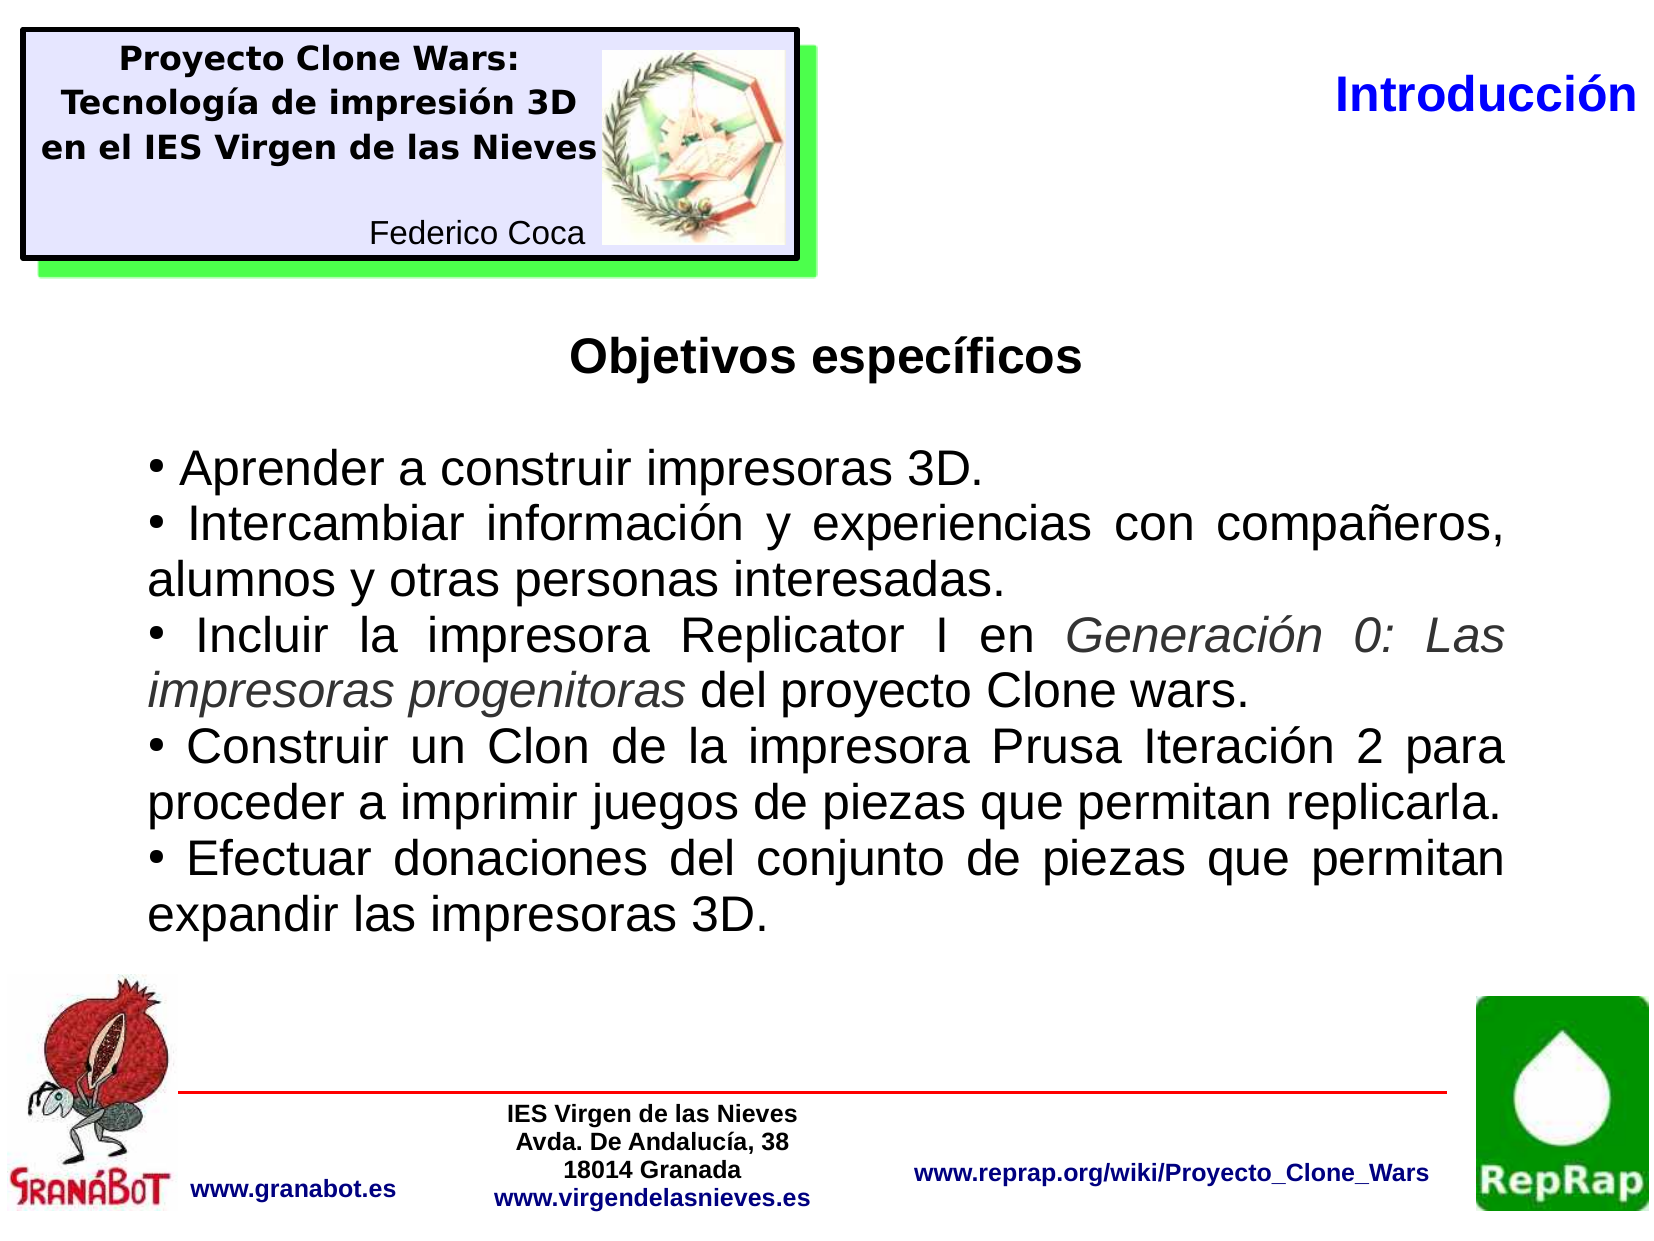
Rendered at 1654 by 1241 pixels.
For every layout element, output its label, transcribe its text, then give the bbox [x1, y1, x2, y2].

text_box IES Virgen de las Nieves Avda. De Andalucía, 38 18014 Granada www.virgendelasnieves.es [479, 1092, 827, 1223]
picture [1476, 996, 1649, 1211]
text_box www.granabot.es [178, 1167, 414, 1211]
text_box Proyecto Clone Wars: Tecnología de impresión 3D en el IES Virgen de las Nieves [23, 29, 798, 259]
text_box www.reprap.org/wiki/Proyecto_Clone_Wars [899, 1151, 1447, 1196]
picture [602, 50, 786, 245]
text_box Introducción [1321, 59, 1654, 131]
picture [7, 974, 178, 1211]
text_box Federico Coca [354, 206, 601, 259]
text_box Objetivos específicos Aprender a construir impresoras 3D. Intercambiar información y experiencias con compañeros, alumnos y otras personas interesadas. Incluir la impresora Replicator I en Generación 0: Las impresoras progenitoras del proyecto Clone wars. Construir un Clon de la impresora Prusa Iteración 2 para proceder a imprimir juegos de piezas que permitan replicarla. Efectuar donaciones del conjunto de piezas que permitan expandir las impresoras 3D. [147, 295, 1506, 975]
